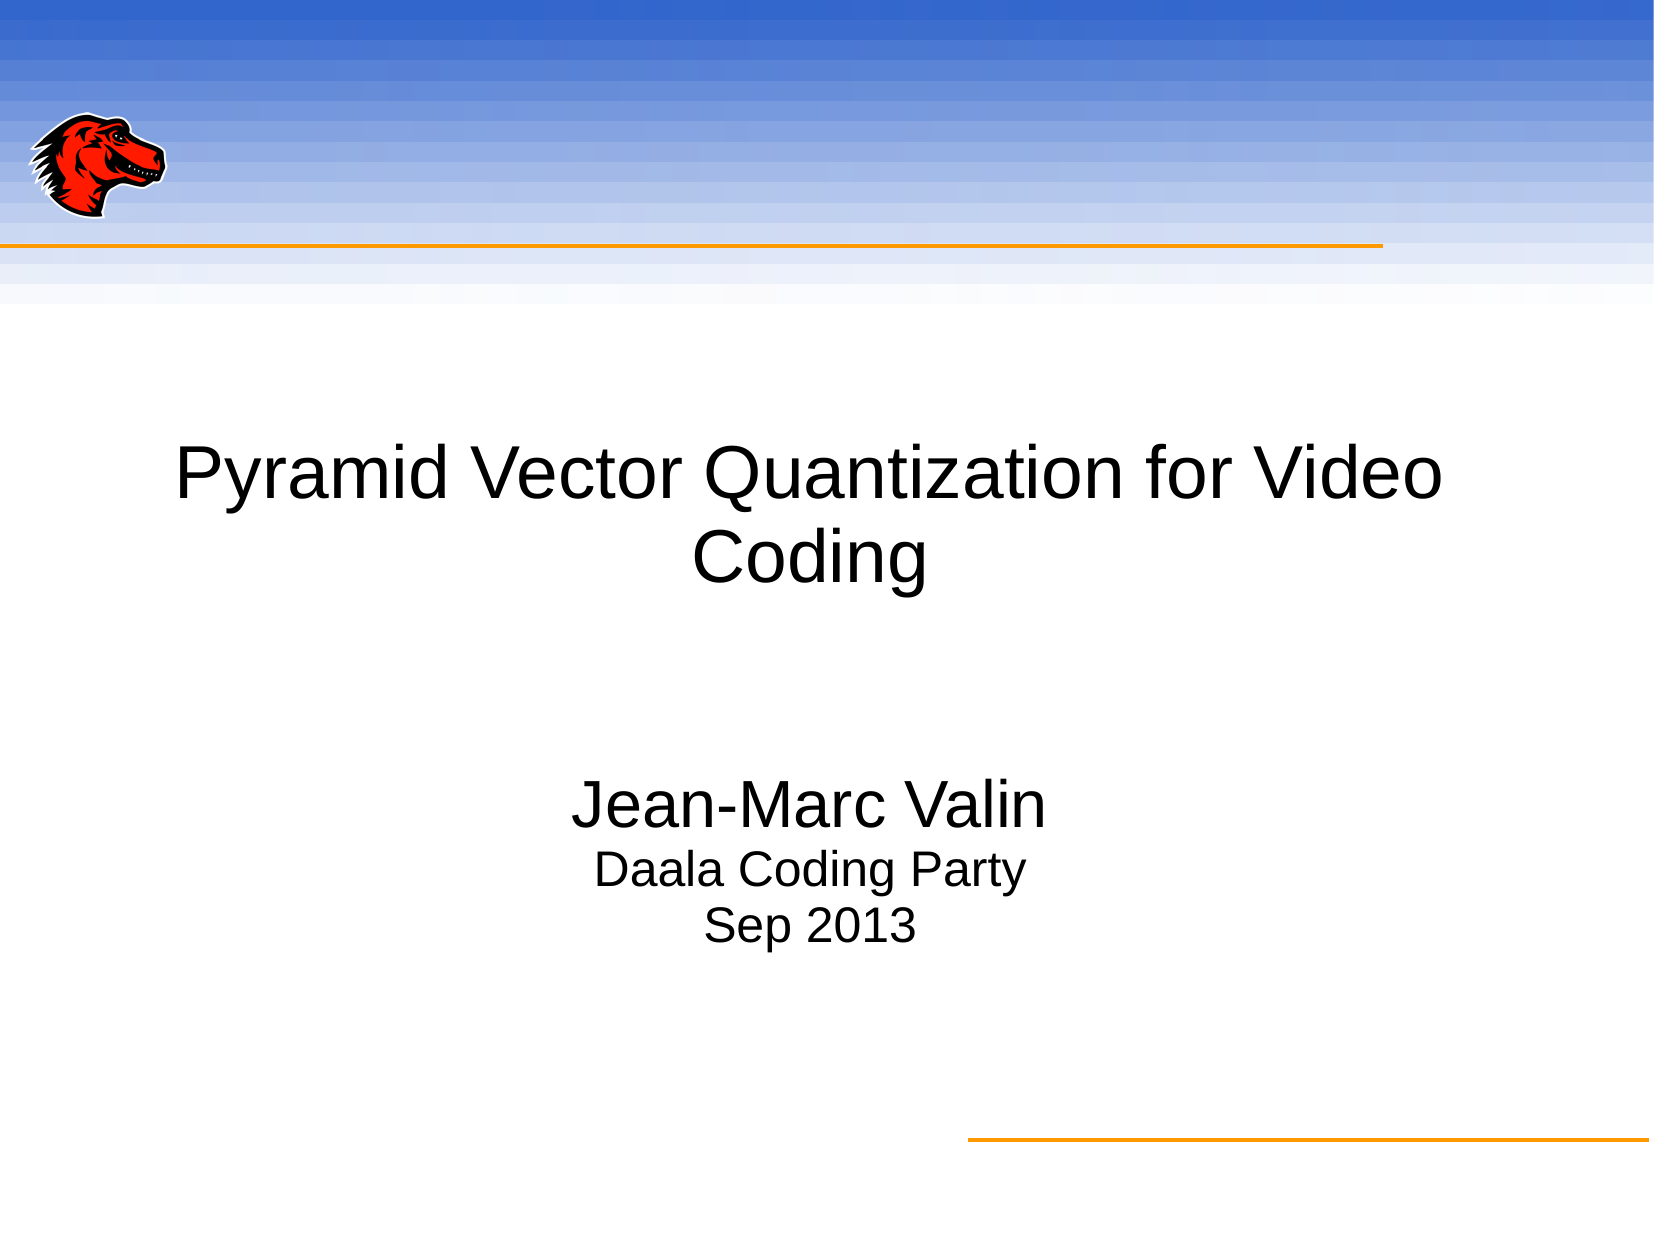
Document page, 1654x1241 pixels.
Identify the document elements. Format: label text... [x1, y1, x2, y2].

subtitle Pyramid Vector Quantization for Video Coding Jean-Marc Valin Daala Coding Party Sep 2013 [82, 290, 1538, 1010]
picture [0, 0, 1654, 1241]
